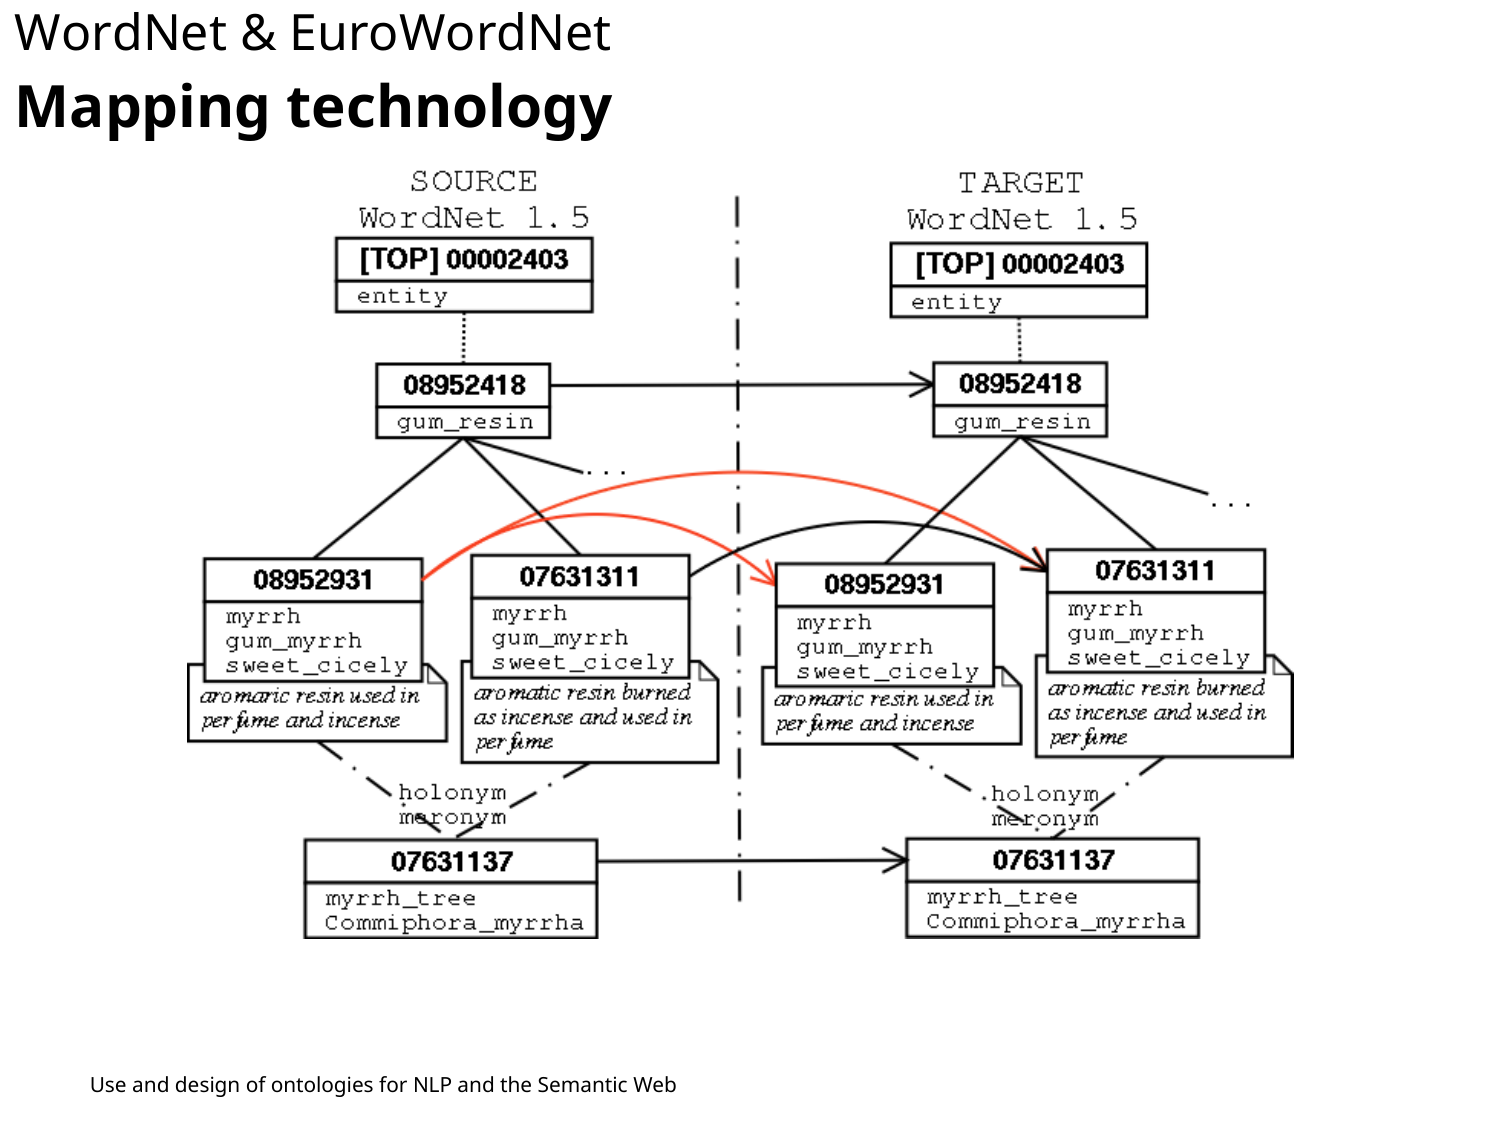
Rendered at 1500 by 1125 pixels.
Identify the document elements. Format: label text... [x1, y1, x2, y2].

picture [187, 162, 1294, 939]
title WordNet & EuroWordNet Mapping technology [0, 0, 1500, 142]
